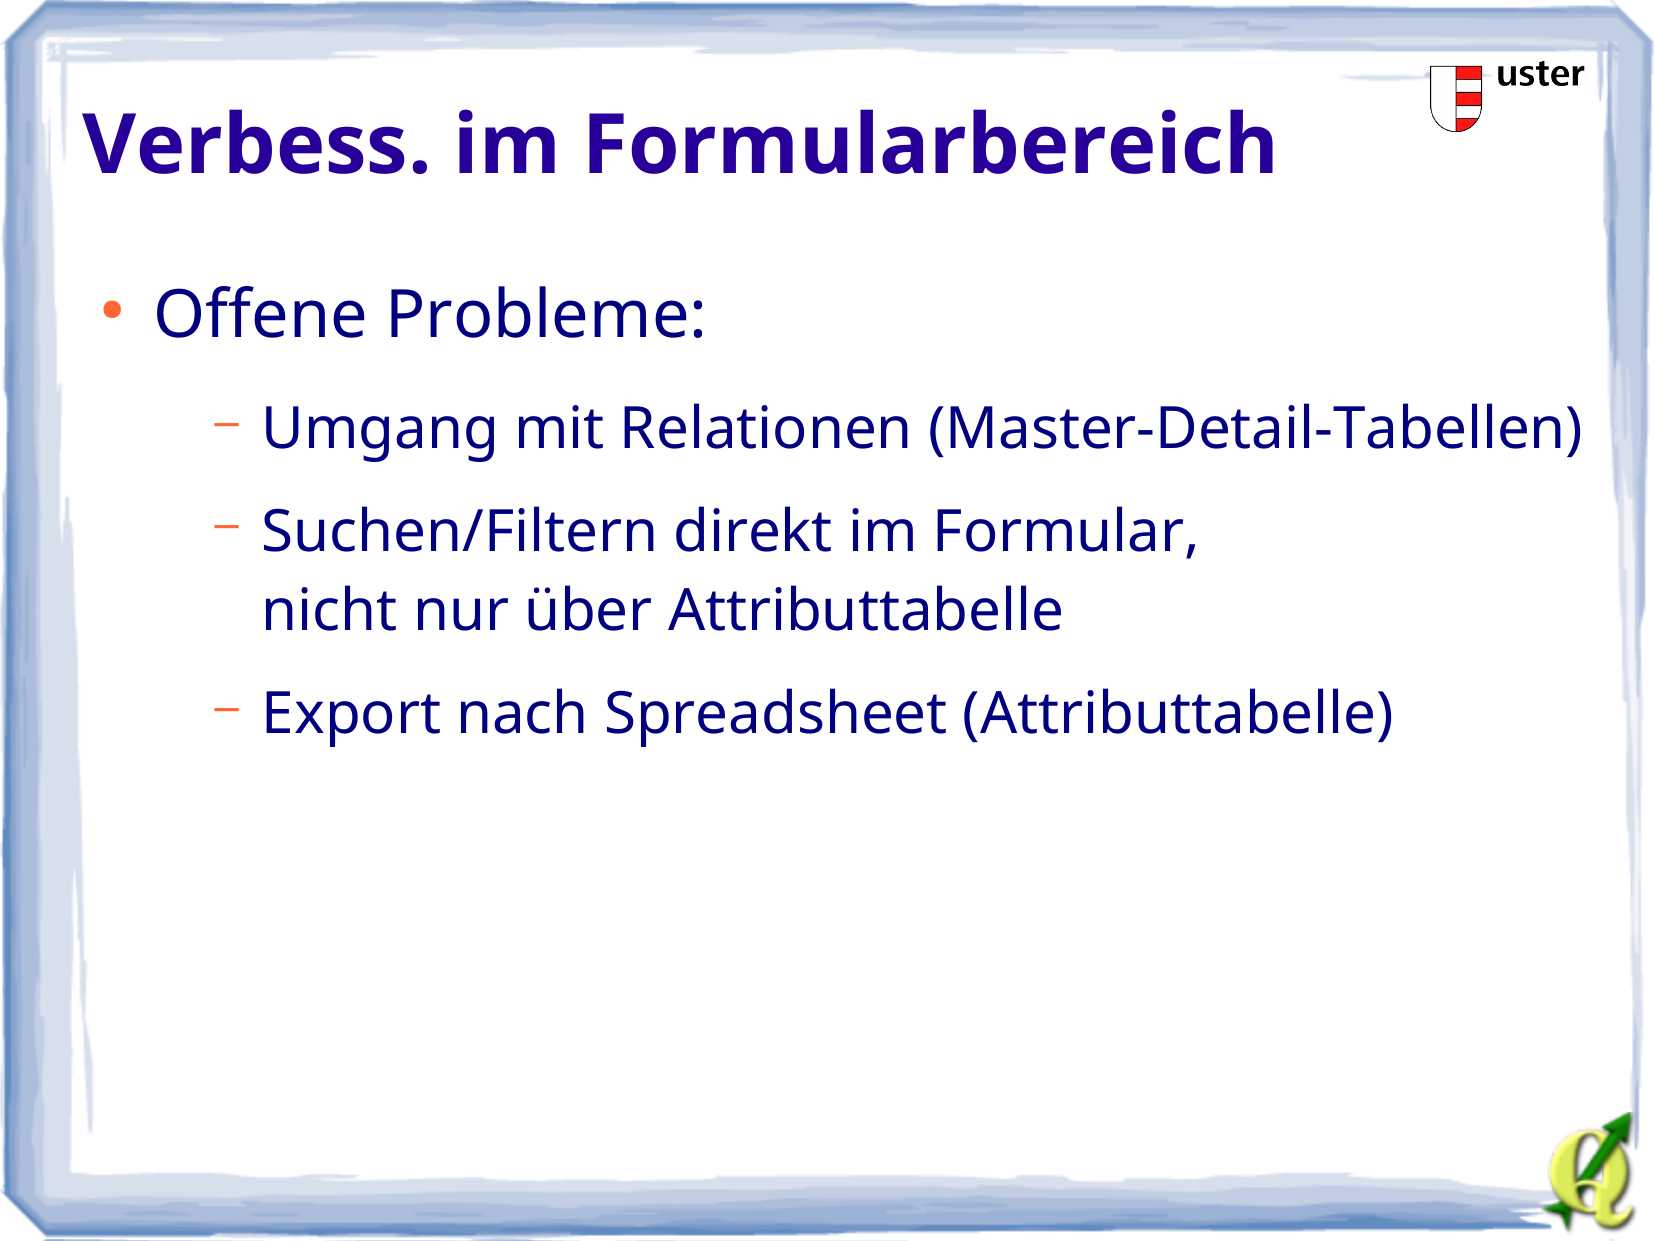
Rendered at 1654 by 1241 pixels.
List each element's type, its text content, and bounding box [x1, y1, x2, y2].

list Offene Probleme: Umgang mit Relationen (Master-Detail-Tabellen) Suchen/Filtern direkt im Formular, nicht nur über Attributtabelle Export nach Spreadsheet (Attributtabelle) [82, 265, 1601, 1070]
title Verbess. im Formularbereich [82, 45, 1571, 238]
picture [0, 0, 1654, 1241]
